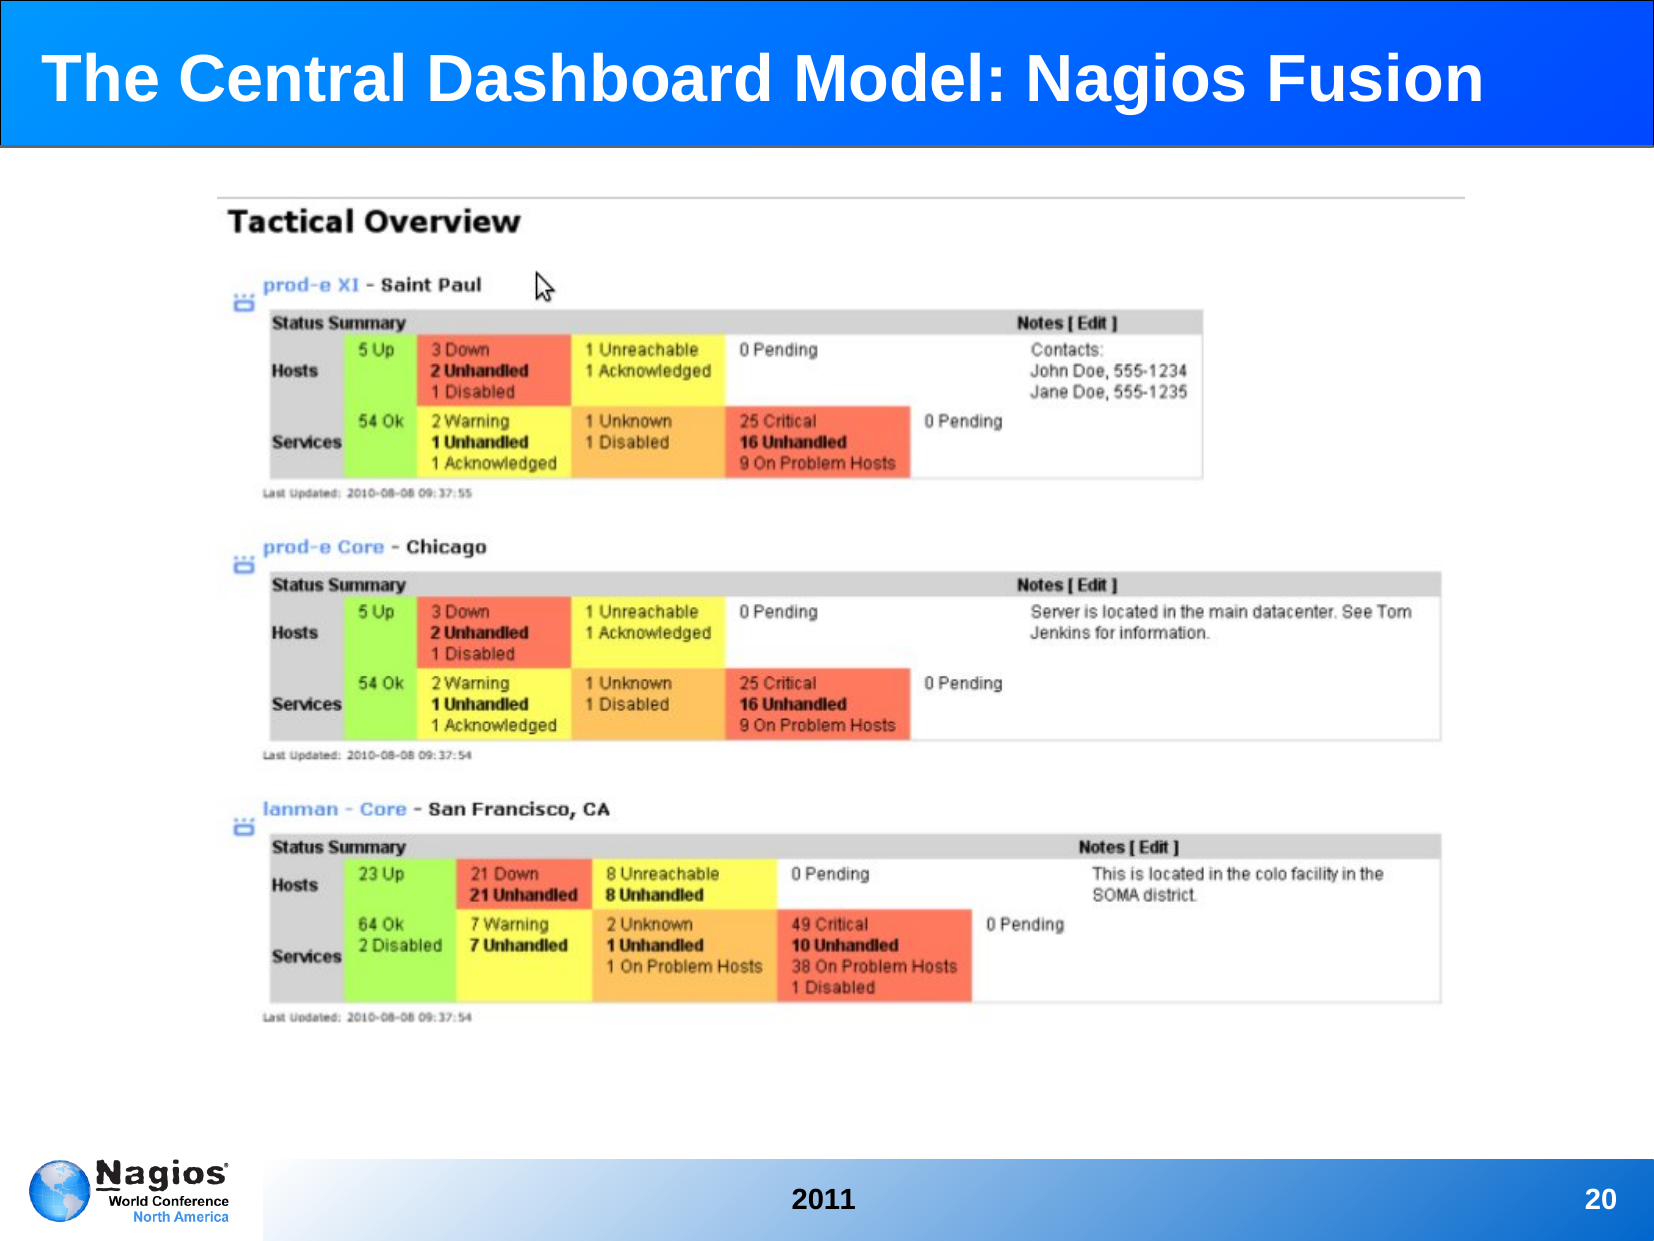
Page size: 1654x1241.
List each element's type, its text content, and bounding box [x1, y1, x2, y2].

title The Central Dashboard Model: Nagios Fusion [41, 29, 1638, 127]
picture [29, 1159, 229, 1235]
picture [217, 196, 1465, 1049]
